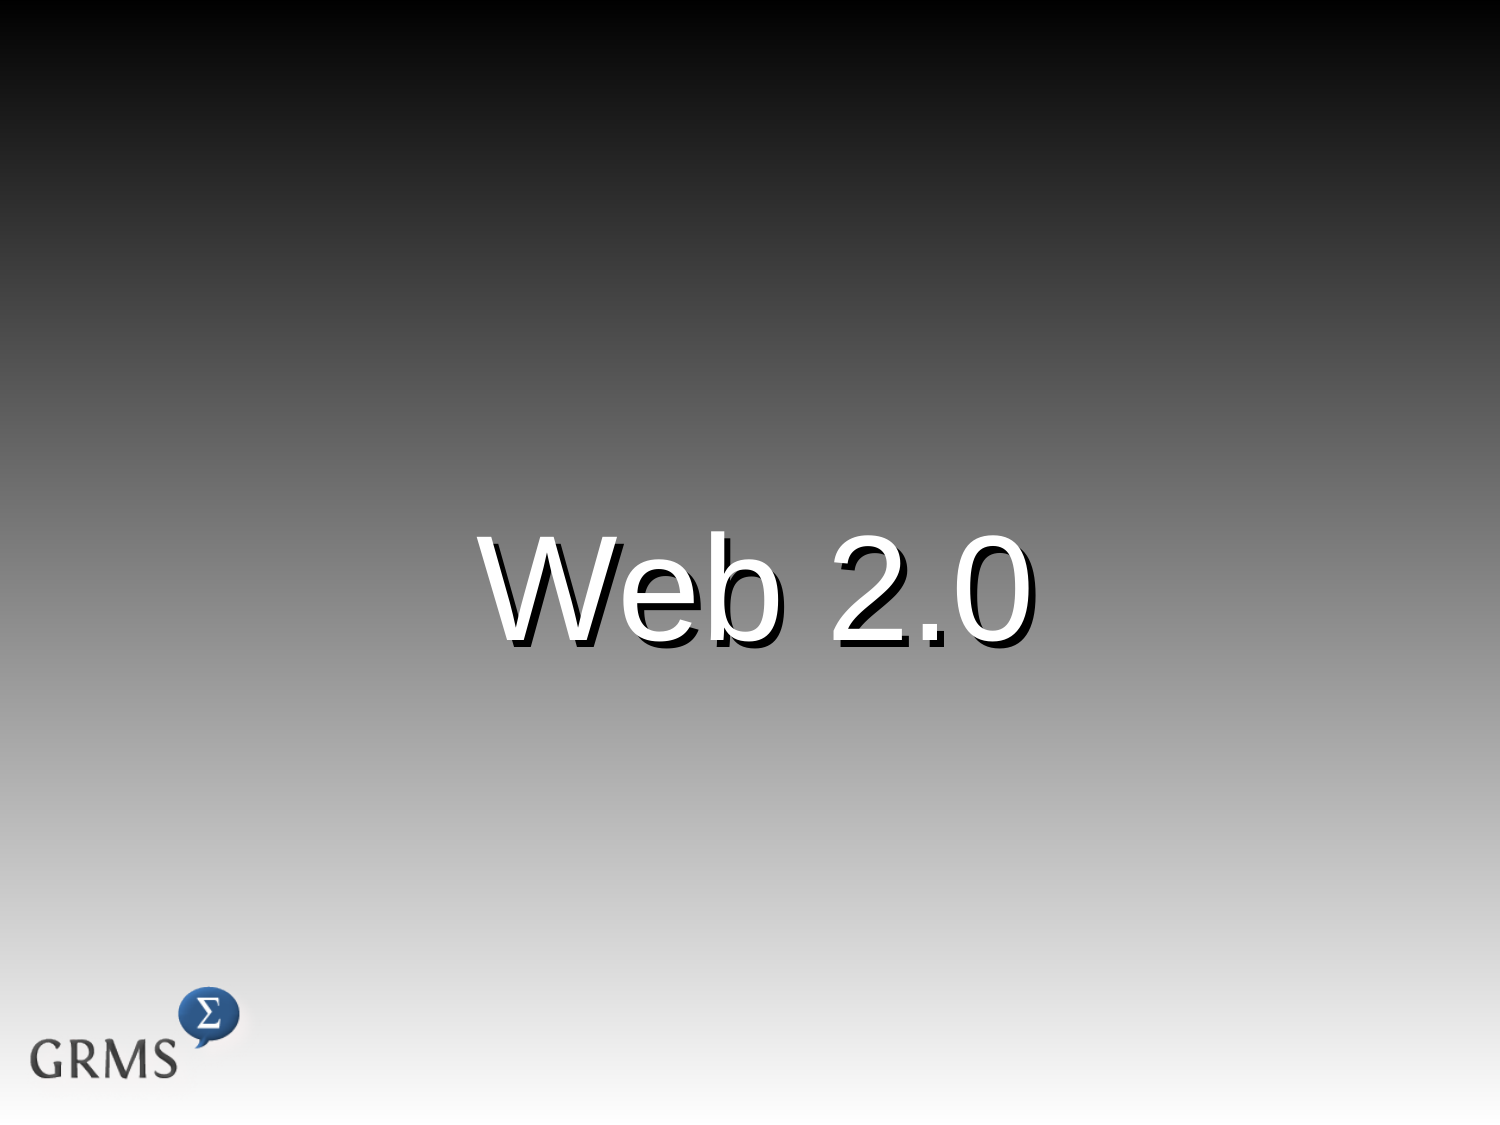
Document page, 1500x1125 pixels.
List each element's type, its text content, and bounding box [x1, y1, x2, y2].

title Web 2.0 [70, 484, 1441, 686]
picture [16, 974, 267, 1107]
